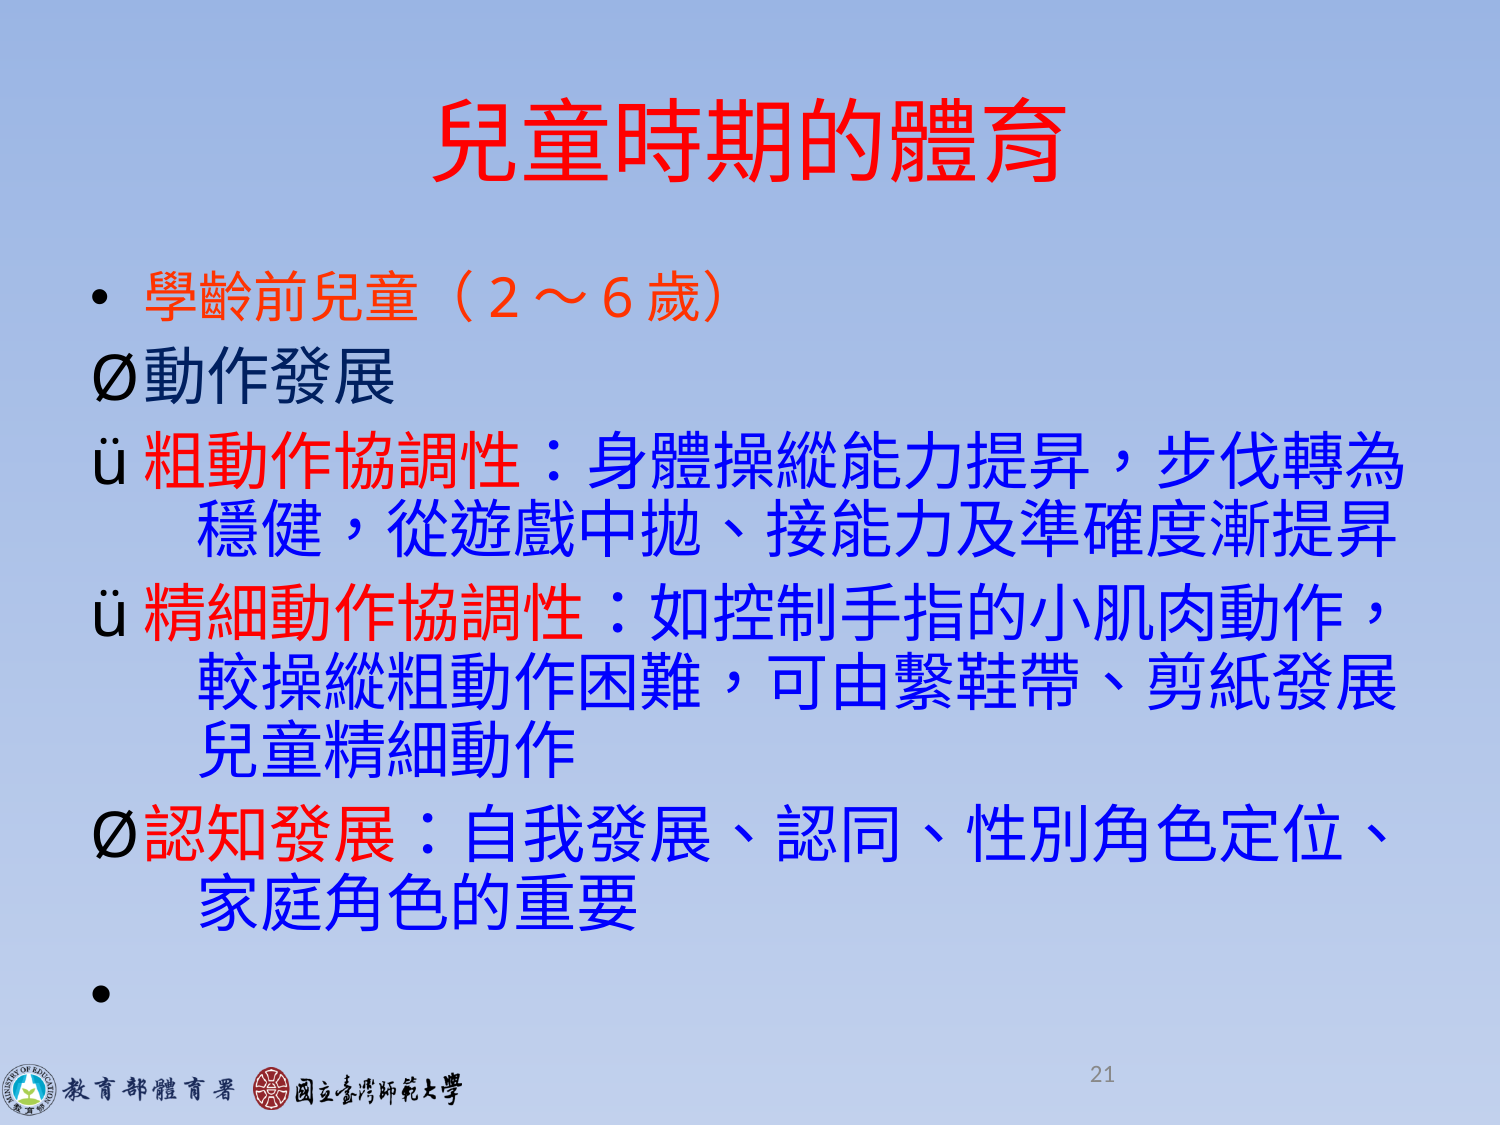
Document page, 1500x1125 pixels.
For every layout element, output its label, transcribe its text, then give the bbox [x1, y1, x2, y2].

list 學齡前兒童（2～6歲） 動作發展 粗動作協調性：身體操縱能力提昇，步伐轉為穩健，從遊戲中拋、接能力及準確度漸提昇 精細動作協調性：如控制手指的小肌肉動作，較操縱粗動作困難，可由繫鞋帶、剪紙發展兒童精細動作 認知發展：自我發展、認同、性別角色定位、家庭角色的重要 [75, 262, 1426, 1005]
title 兒童時期的體育 [75, 45, 1426, 233]
text_box [1074, 1042, 1426, 1103]
